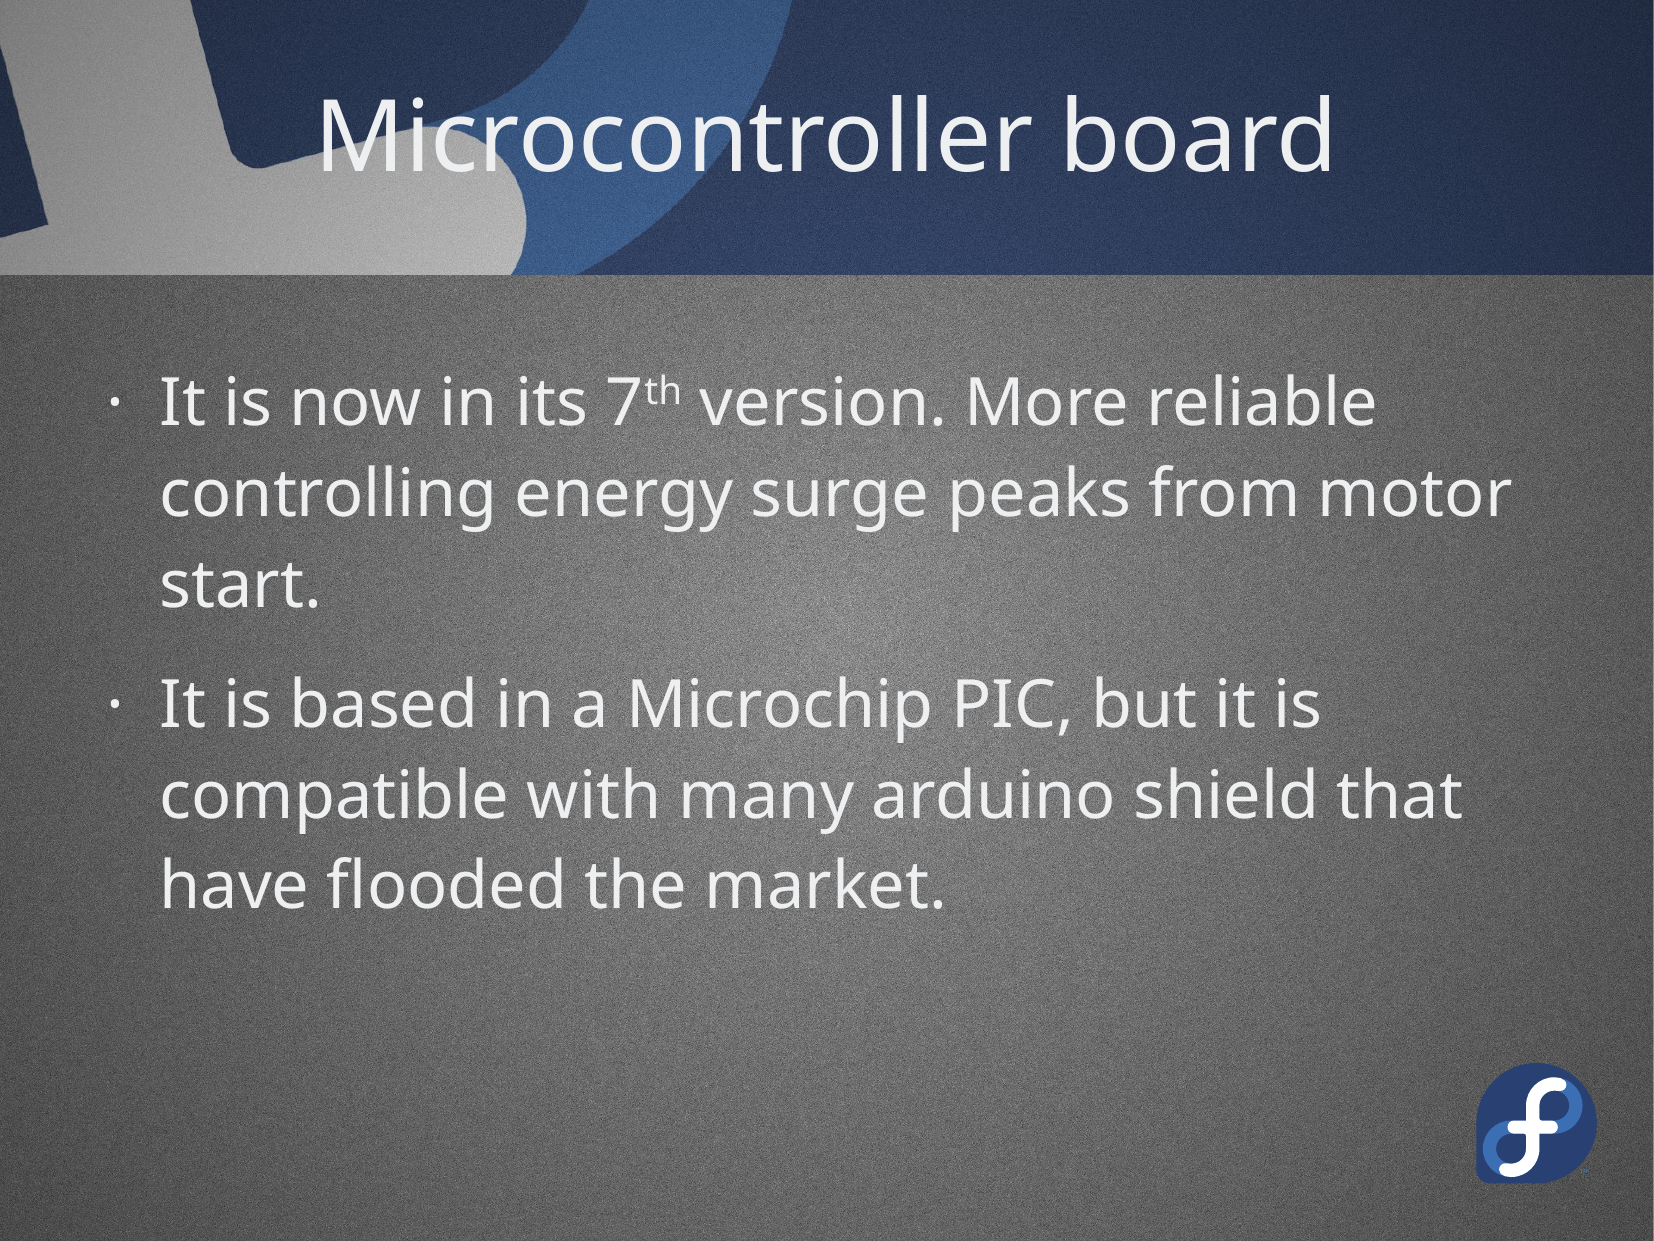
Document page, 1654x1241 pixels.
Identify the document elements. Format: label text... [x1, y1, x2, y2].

title Microcontroller board [88, 16, 1565, 250]
picture [0, 0, 1654, 1241]
list It is now in its 7th version. More reliable controlling energy surge peaks from motor start. It is based in a Microchip PIC, but it is compatible with many arduino shield that have flooded the market. [88, 354, 1565, 1063]
